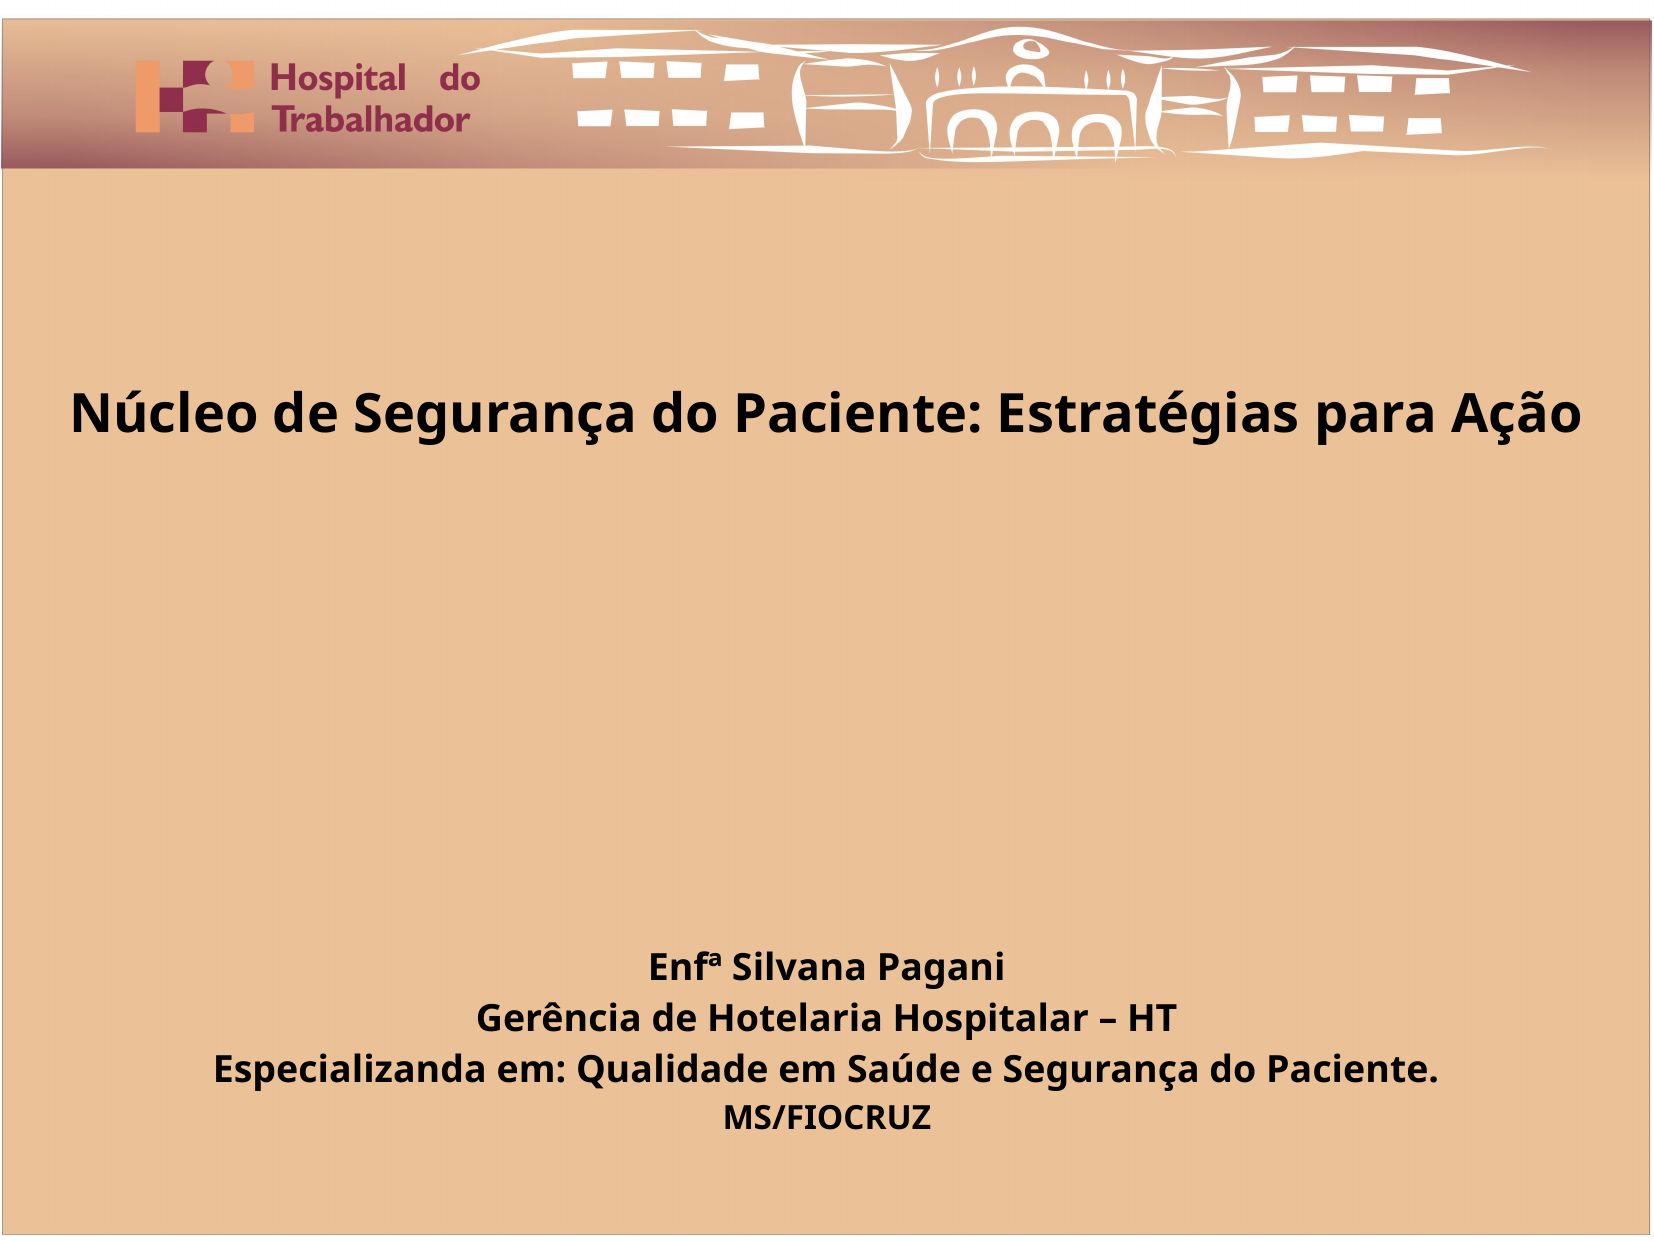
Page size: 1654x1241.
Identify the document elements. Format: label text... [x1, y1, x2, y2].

picture [0, 0, 1654, 1235]
text_box Enfª Silvana Pagani Gerência de Hotelaria Hospitalar – HT Especializanda em: Qualidade em Saúde e Segurança do Paciente. MS/FIOCRUZ [208, 661, 1446, 1160]
text_box Núcleo de Segurança do Paciente: Estratégias para Ação [11, 366, 1642, 550]
